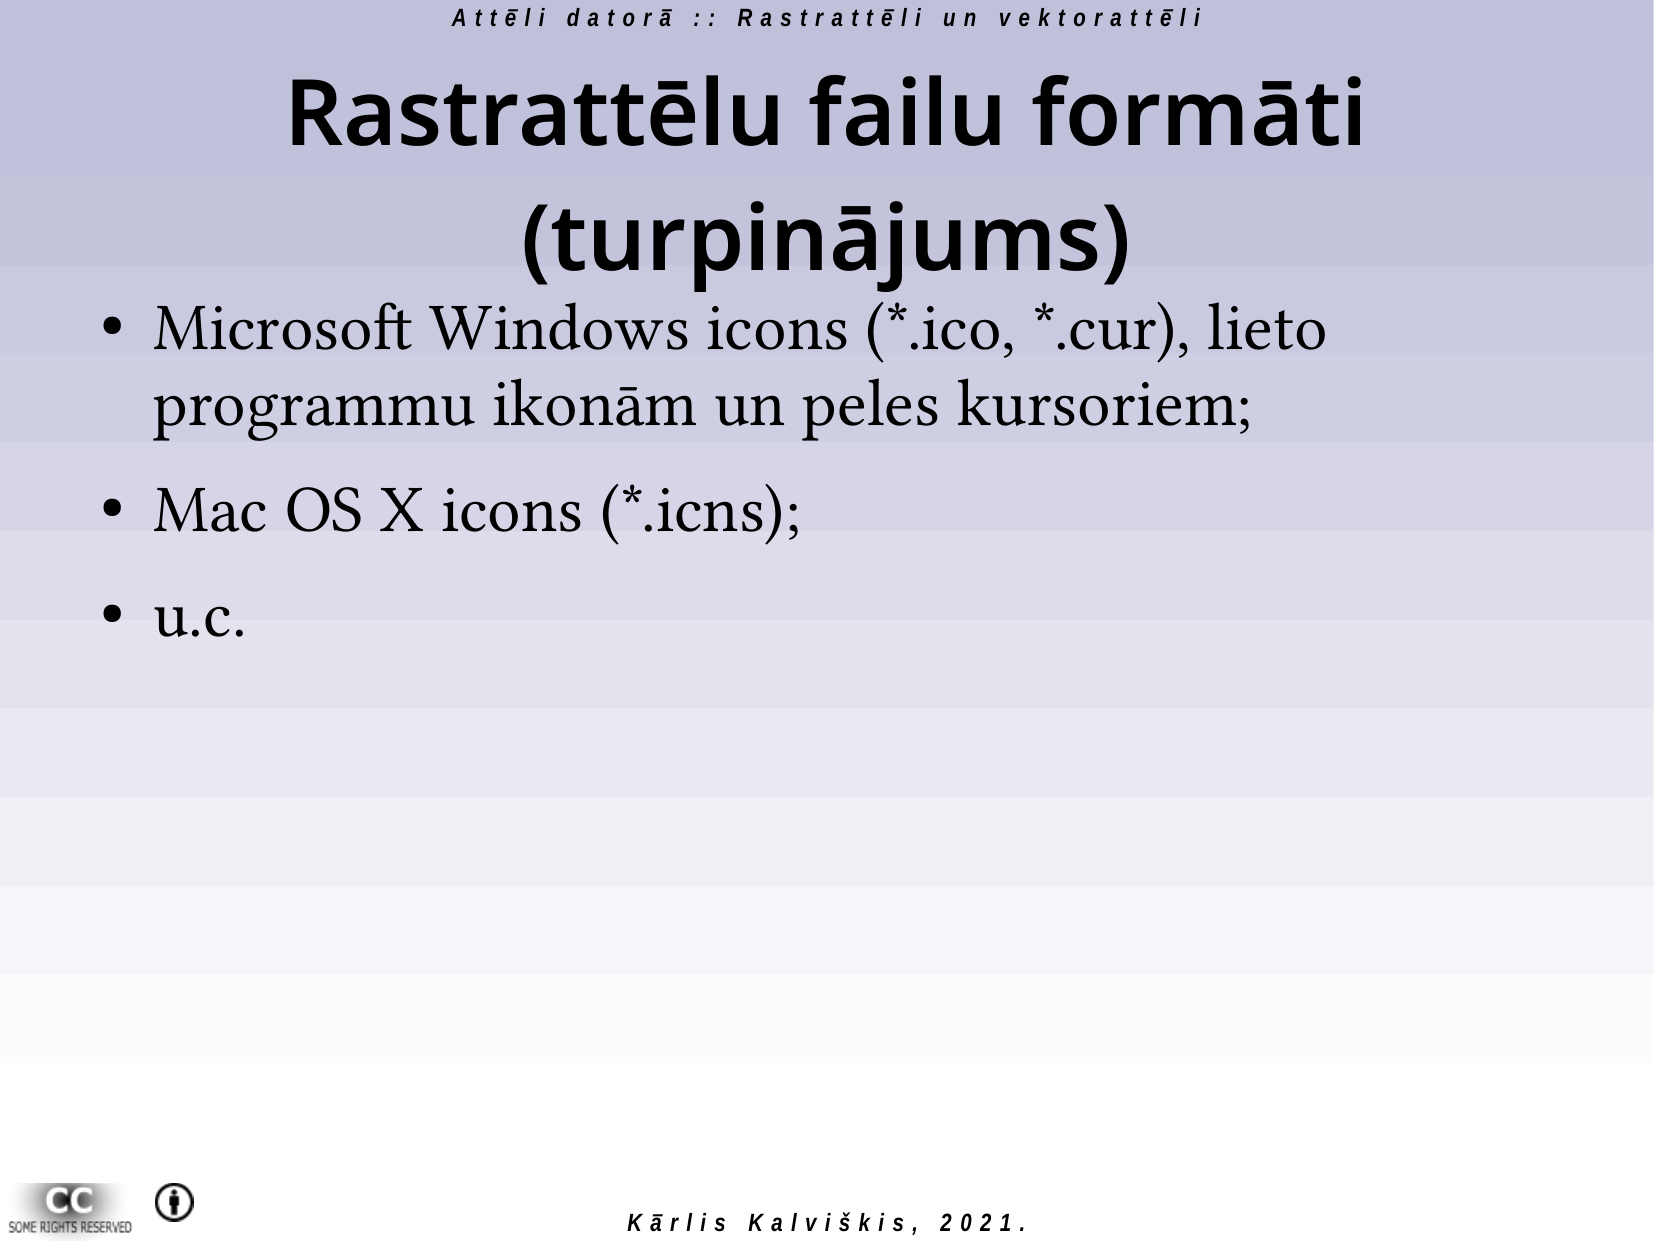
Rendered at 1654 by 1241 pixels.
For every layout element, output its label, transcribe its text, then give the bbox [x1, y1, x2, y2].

picture [0, 0, 1654, 1241]
title Rastrattēlu failu formāti (turpinājums) [29, 49, 1625, 296]
list Microsoft Windows icons (*.ico, *.cur), lieto programmu ikonām un peles kursoriem; Mac OS X icons (*.icns); u.c. [82, 289, 1571, 1113]
